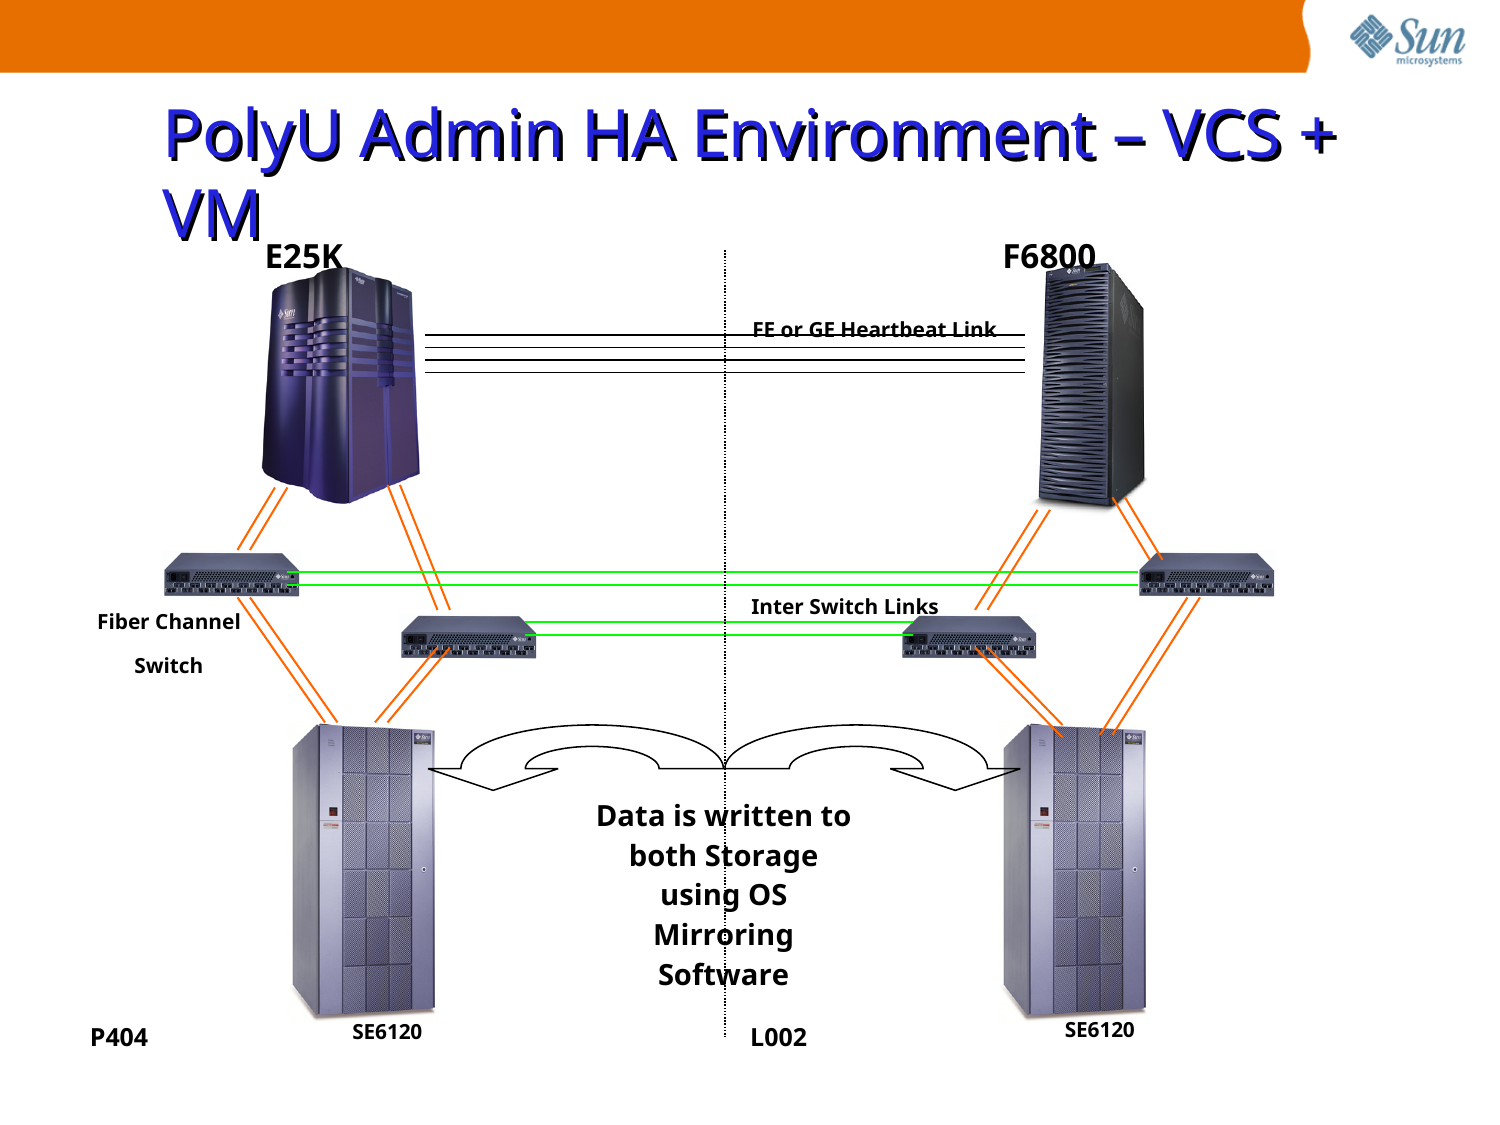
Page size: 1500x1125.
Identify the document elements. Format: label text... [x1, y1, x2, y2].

picture [900, 613, 1038, 660]
text_box SE6120 [337, 1009, 438, 1054]
text_box SE6120 [1049, 1007, 1150, 1052]
picture [287, 722, 439, 1023]
text_box Fiber Channel Switch [82, 599, 256, 687]
picture [399, 613, 538, 660]
picture [998, 770, 1011, 775]
text_box L002 [735, 1012, 823, 1062]
picture [0, 0, 1500, 75]
text_box F6800 [987, 224, 1112, 286]
picture [162, 550, 301, 598]
picture [1016, 252, 1163, 526]
picture [254, 259, 426, 510]
text_box FE or GE Heartbeat Link [737, 307, 1012, 352]
text_box PolyU Admin HA Environment – VCS + VM [162, 94, 1350, 254]
text_box Inter Switch Links [736, 584, 954, 629]
text_box Data is written to both Storage using OS Mirroring Software [572, 787, 876, 1002]
picture [1137, 550, 1276, 598]
picture [998, 722, 1150, 1023]
text_box E25K [249, 224, 359, 286]
text_box P404 [74, 1012, 164, 1062]
